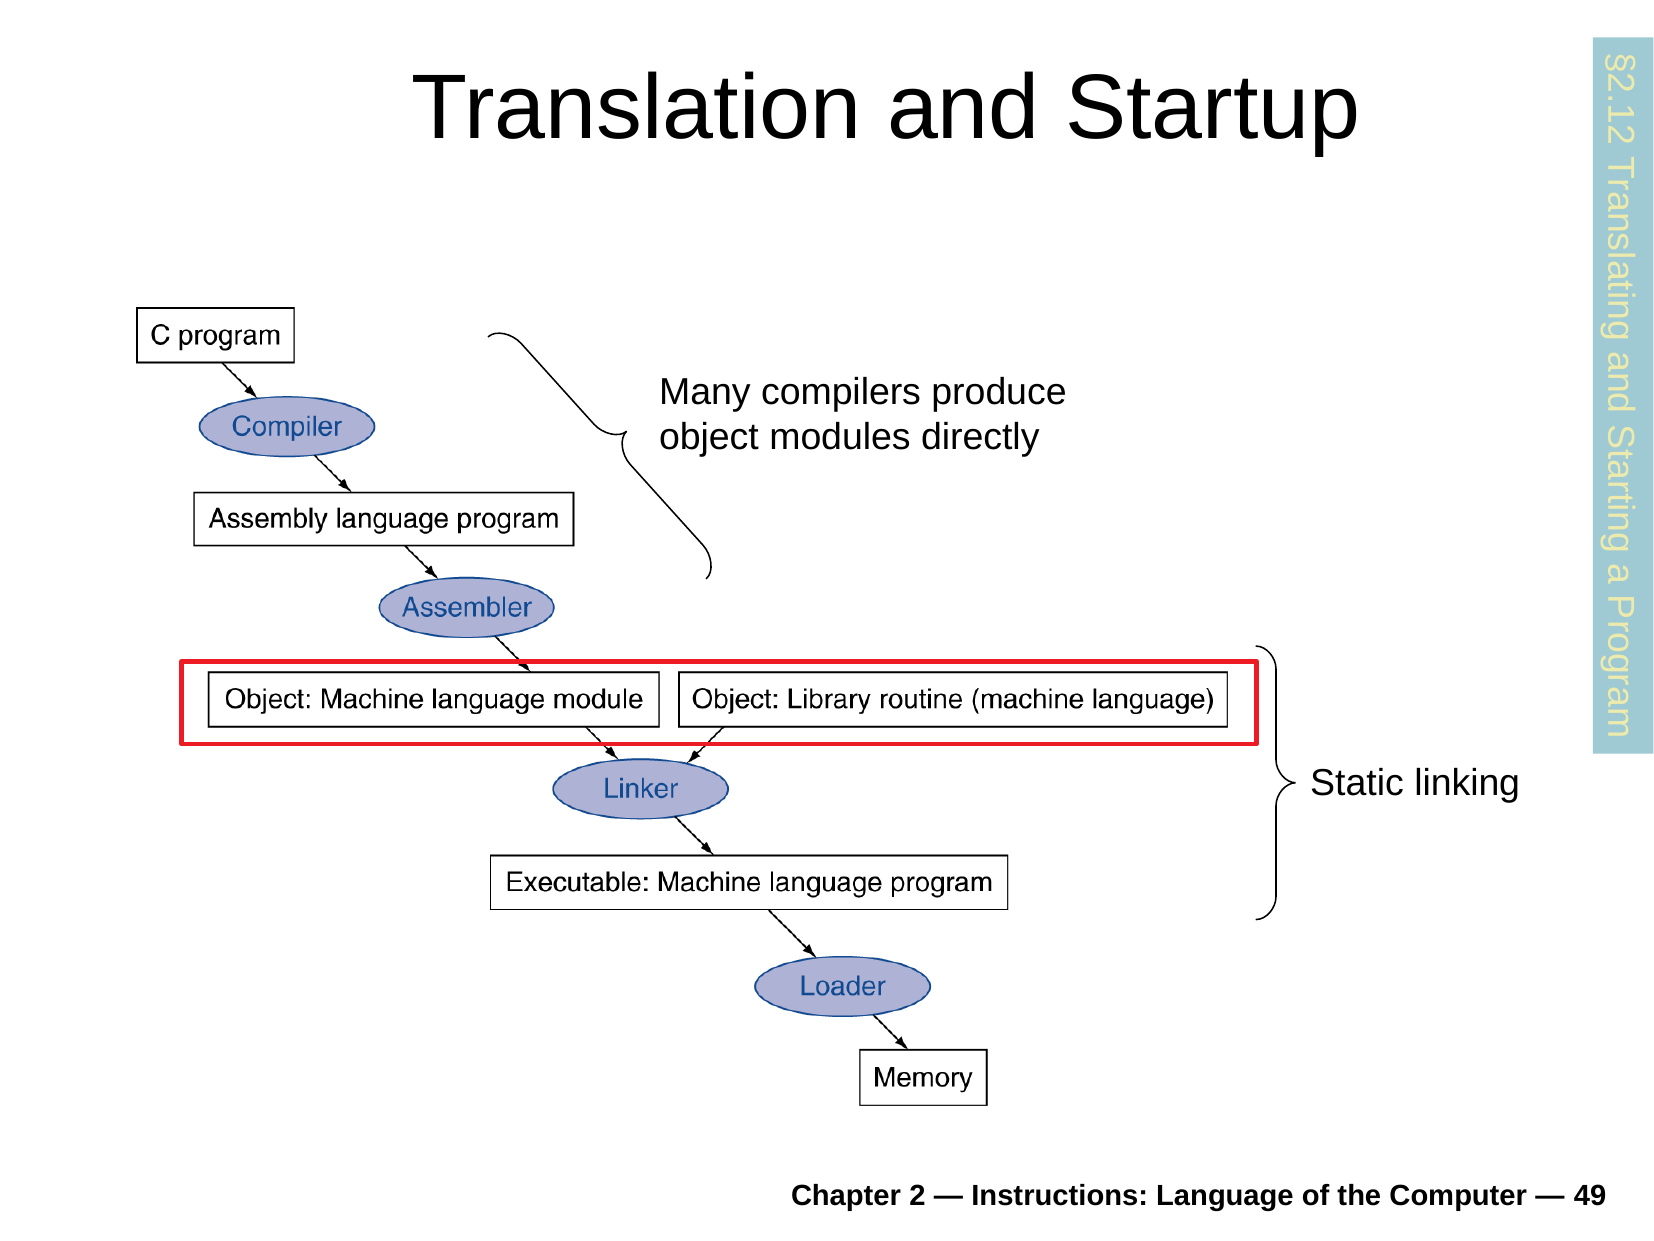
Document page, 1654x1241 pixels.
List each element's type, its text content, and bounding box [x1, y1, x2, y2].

text_box Chapter 2 — Instructions: Language of the Computer — <number> [305, 1153, 1622, 1219]
text_box §2.12 Translating and Starting a Program [1592, 37, 1654, 754]
picture [184, 664, 1228, 742]
title Translation and Startup [123, 26, 1618, 165]
text_box Static linking [1295, 750, 1577, 811]
text_box Many compilers produce object modules directly [644, 359, 1140, 466]
picture [136, 307, 1228, 1106]
